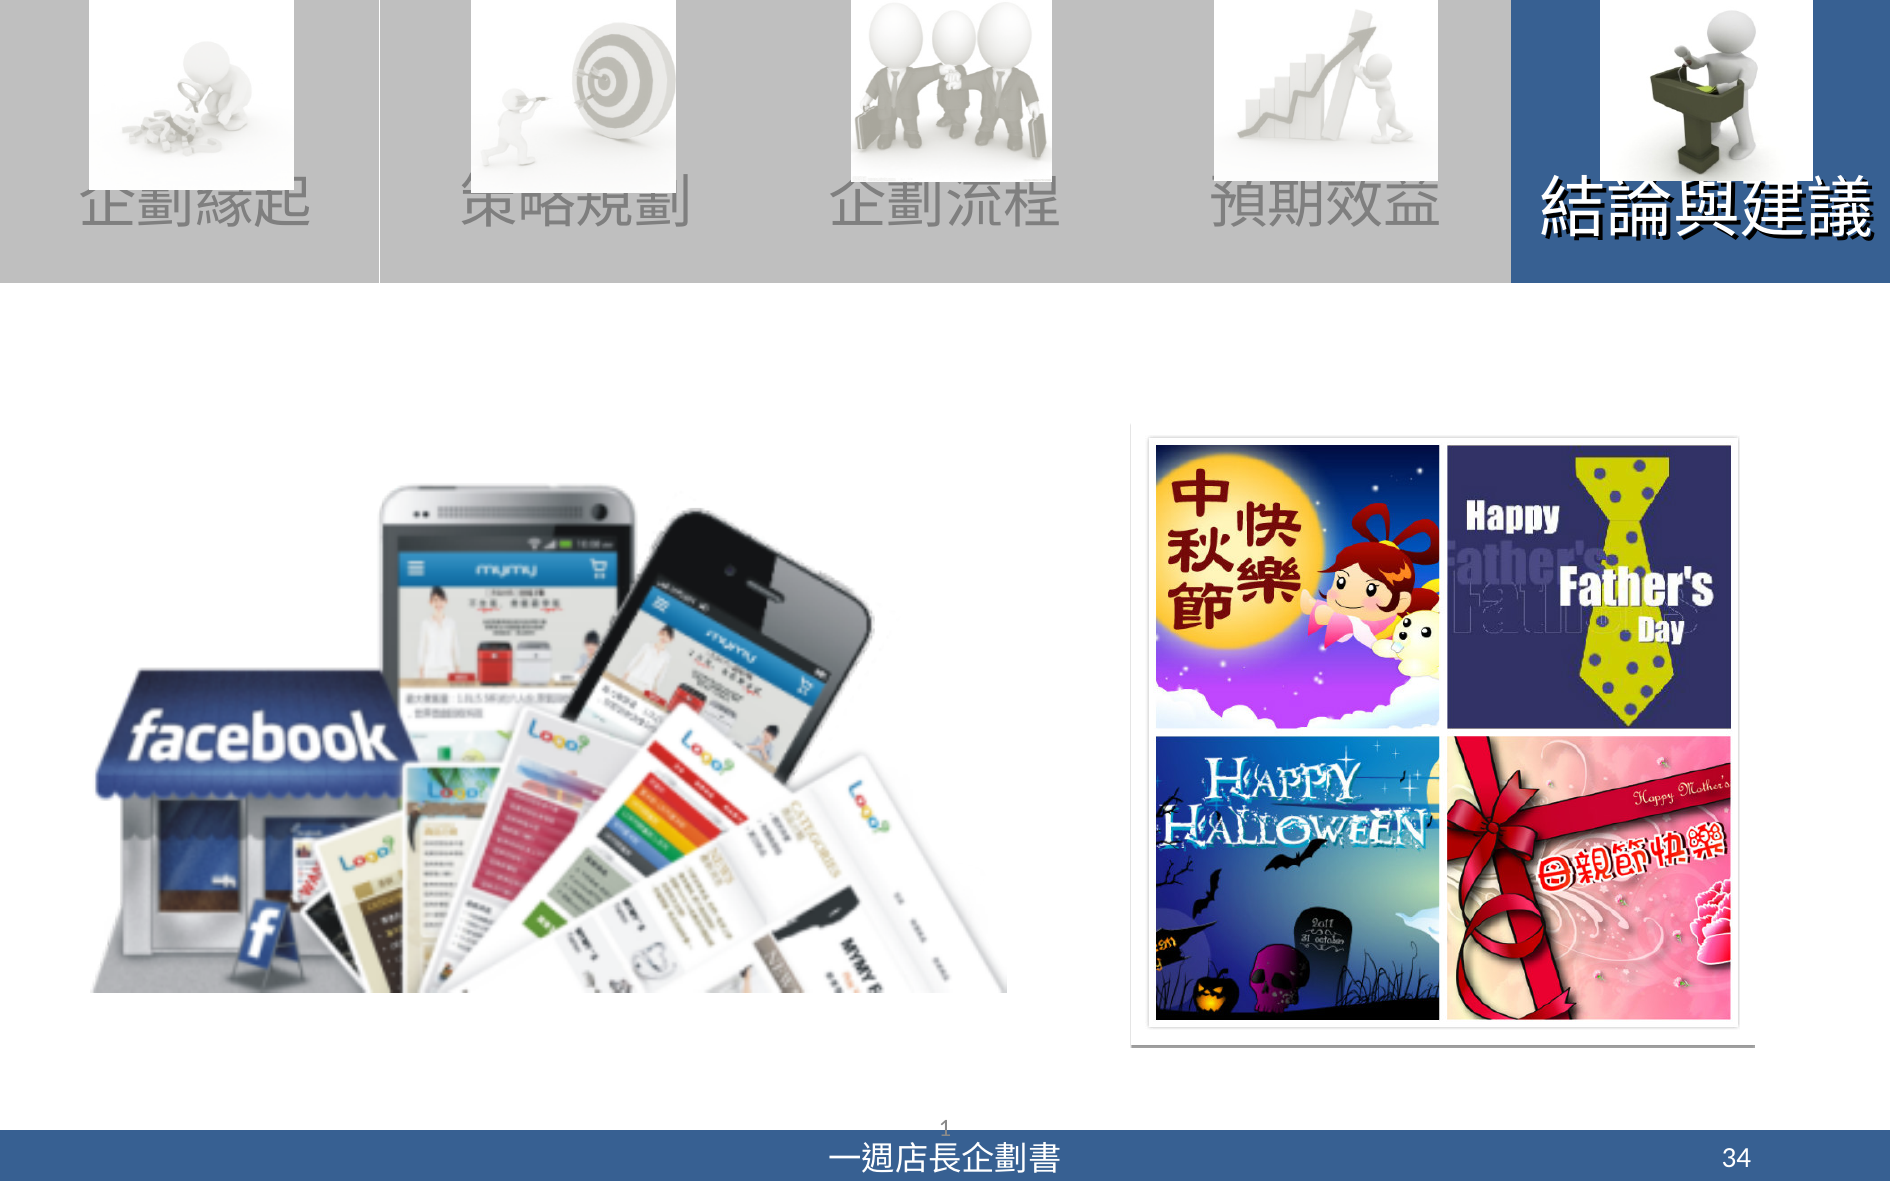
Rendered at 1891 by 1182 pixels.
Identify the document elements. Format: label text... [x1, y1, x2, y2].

picture [89, 472, 1007, 993]
text_box 策略規劃 [417, 157, 735, 243]
text_box 34 [1706, 1130, 1891, 1182]
text_box 一週店長企劃書 [0, 1130, 1706, 1181]
picture [471, 0, 676, 193]
picture [851, 0, 1052, 182]
text_box 企劃流程 [781, 157, 1110, 243]
picture [89, 0, 294, 190]
text_box 企劃緣起 [42, 157, 348, 243]
text_box 結論與建議 [1523, 157, 1891, 253]
text_box [0, 0, 379, 283]
text_box 預期效益 [1179, 157, 1473, 243]
text_box [380, 0, 1890, 283]
picture [1214, 0, 1438, 181]
picture [1600, 0, 1813, 181]
text_box [1813, 0, 1890, 157]
picture [1145, 434, 1741, 1030]
text_box 1 [645, 1094, 1245, 1158]
